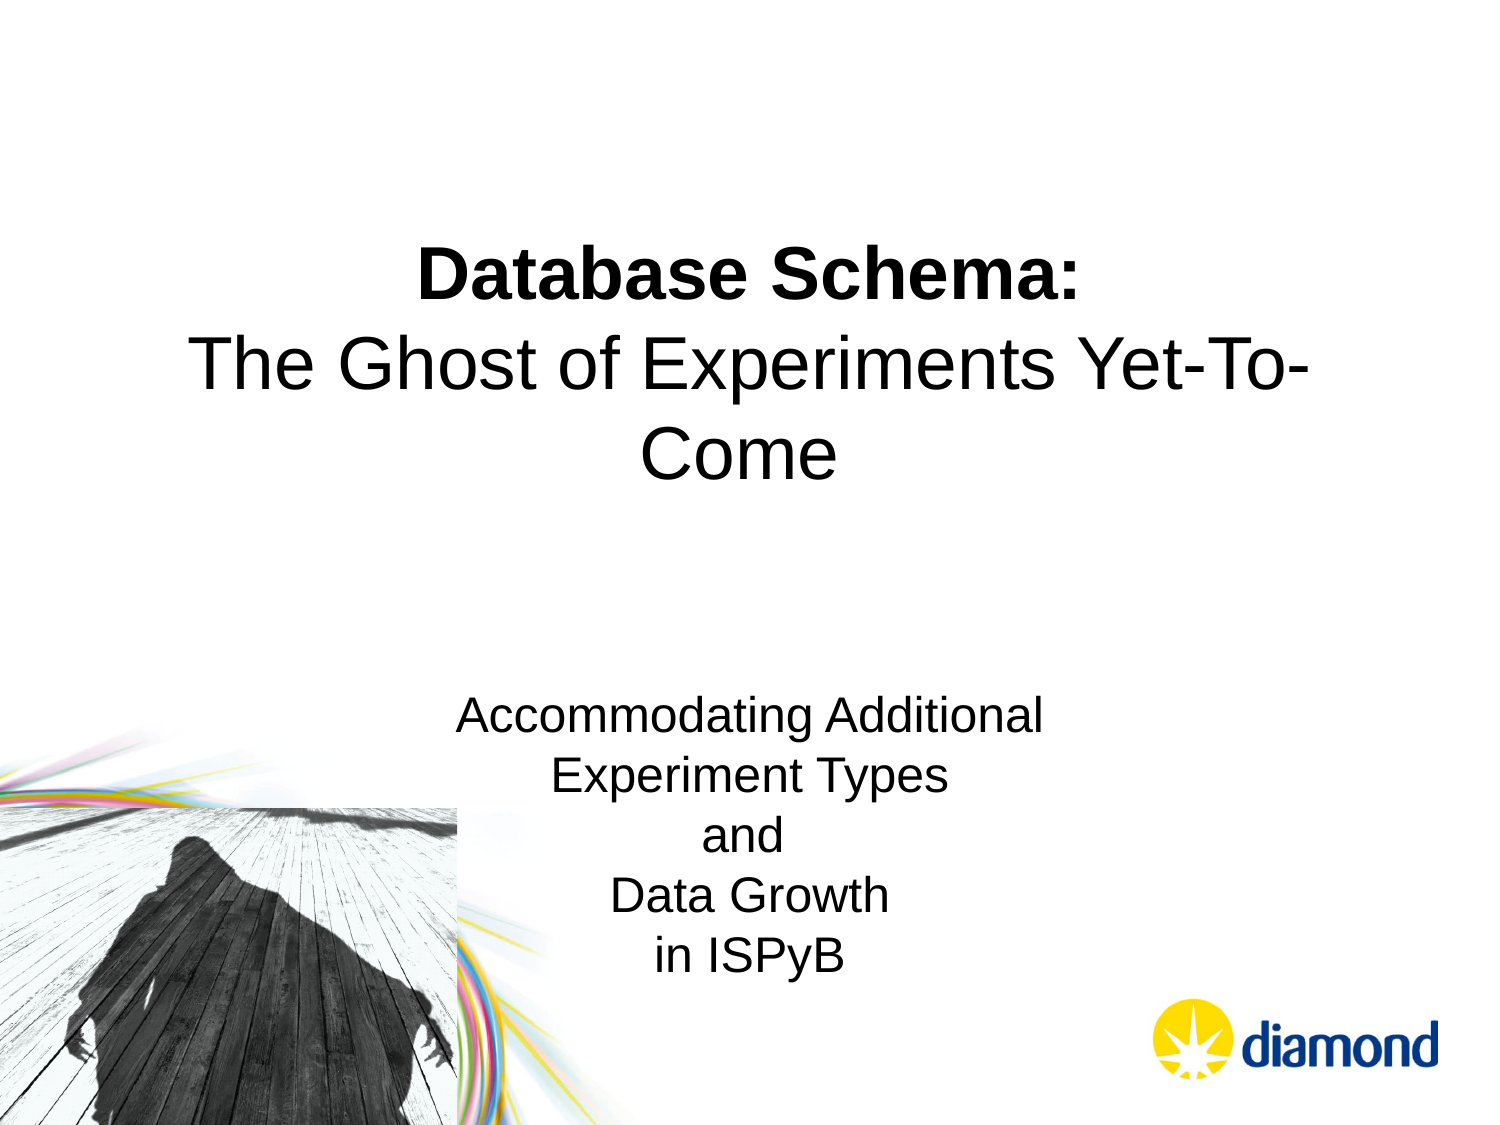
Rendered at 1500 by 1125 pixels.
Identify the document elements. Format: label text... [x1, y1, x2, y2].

title Database Schema: The Ghost of Experiments Yet-To-Come [112, 132, 1388, 588]
subtitle Accommodating Additional Experiment Types and Data Growth in ISPyB [225, 675, 1275, 1023]
picture [0, 587, 1438, 1125]
